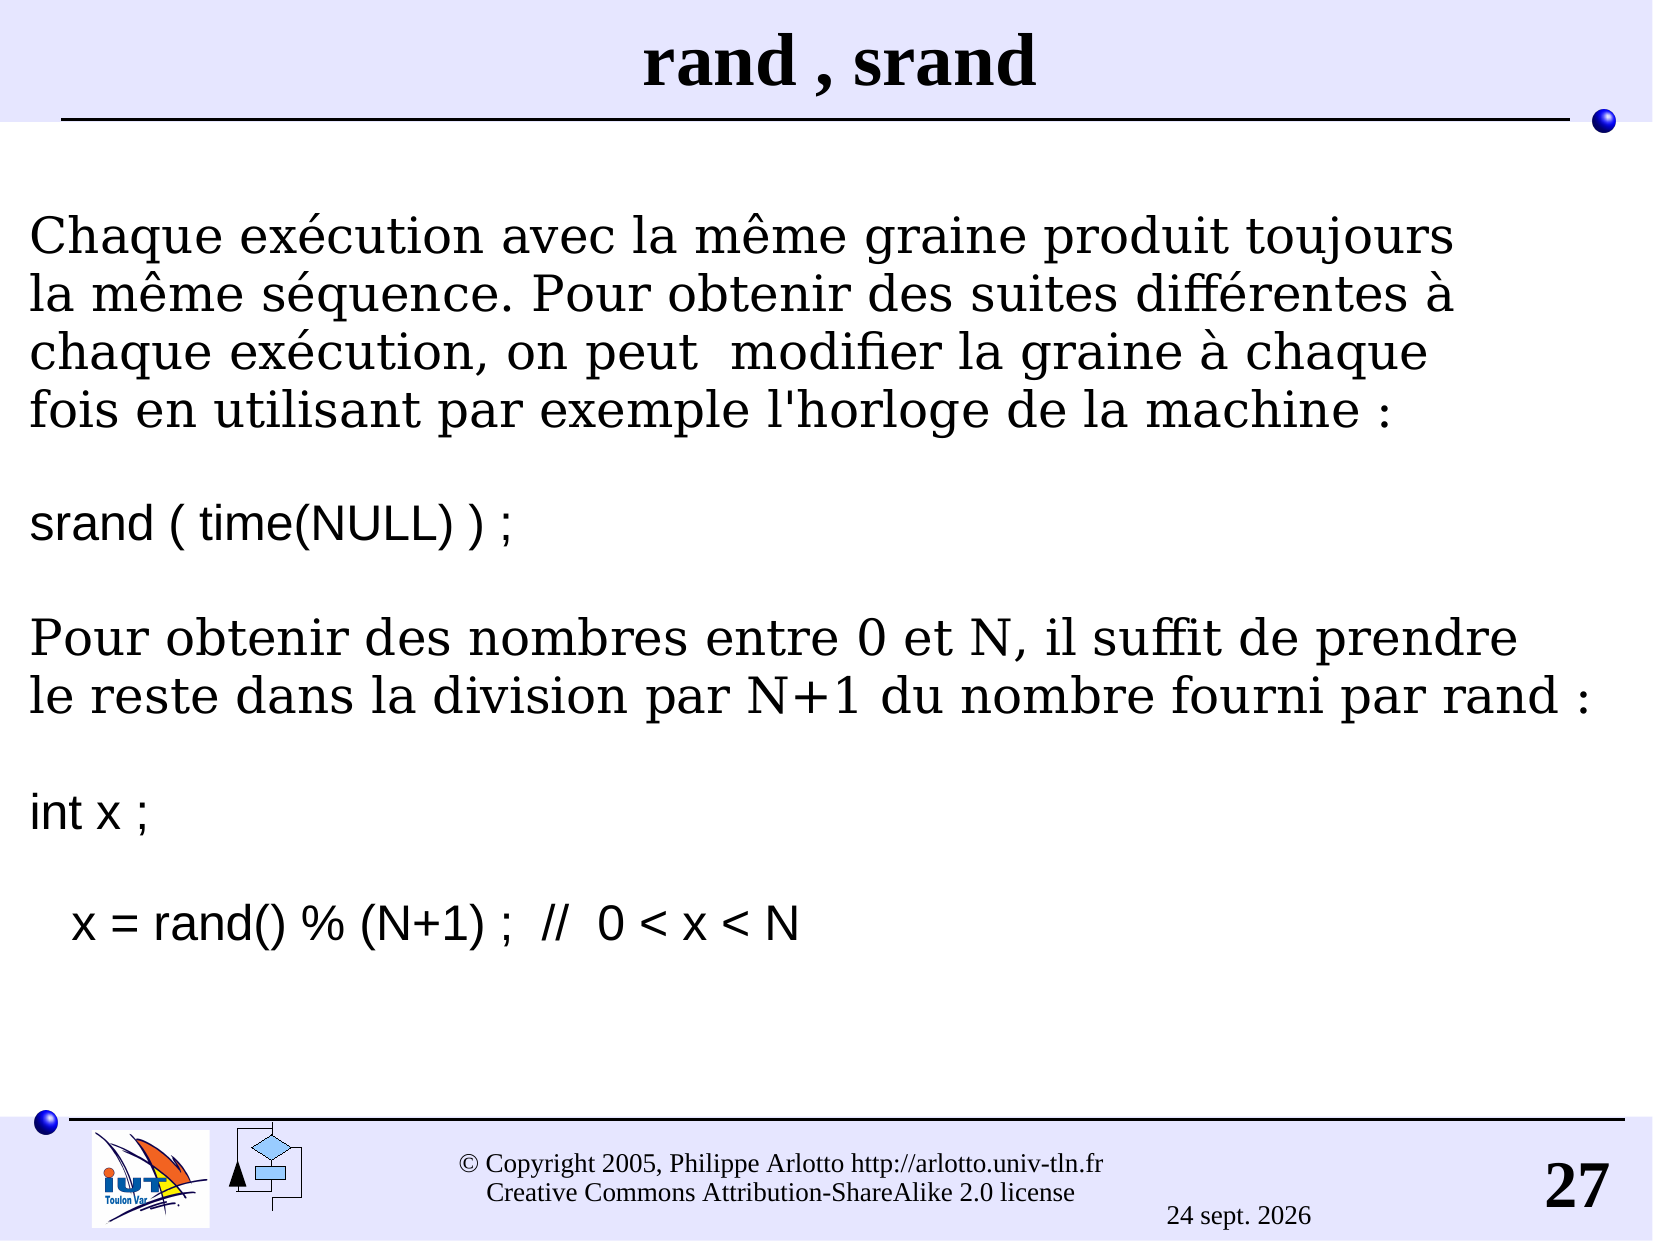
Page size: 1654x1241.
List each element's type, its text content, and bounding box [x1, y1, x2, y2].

text_box Chaque exécution avec la même graine produit toujours la même séquence. Pour obtenir des suites différentes à chaque exécution, on peut modifier la graine à chaque fois en utilisant par exemple l'horloge de la machine : srand ( time(NULL) ) ; Pour obtenir des nombres entre 0 et N, il suffit de prendre le reste dans la division par N+1 du nombre fourni par rand : int x ; x = rand() % (N+1) ; // 0 < x < N [29, 206, 1594, 1008]
title rand , srand [95, 11, 1585, 110]
